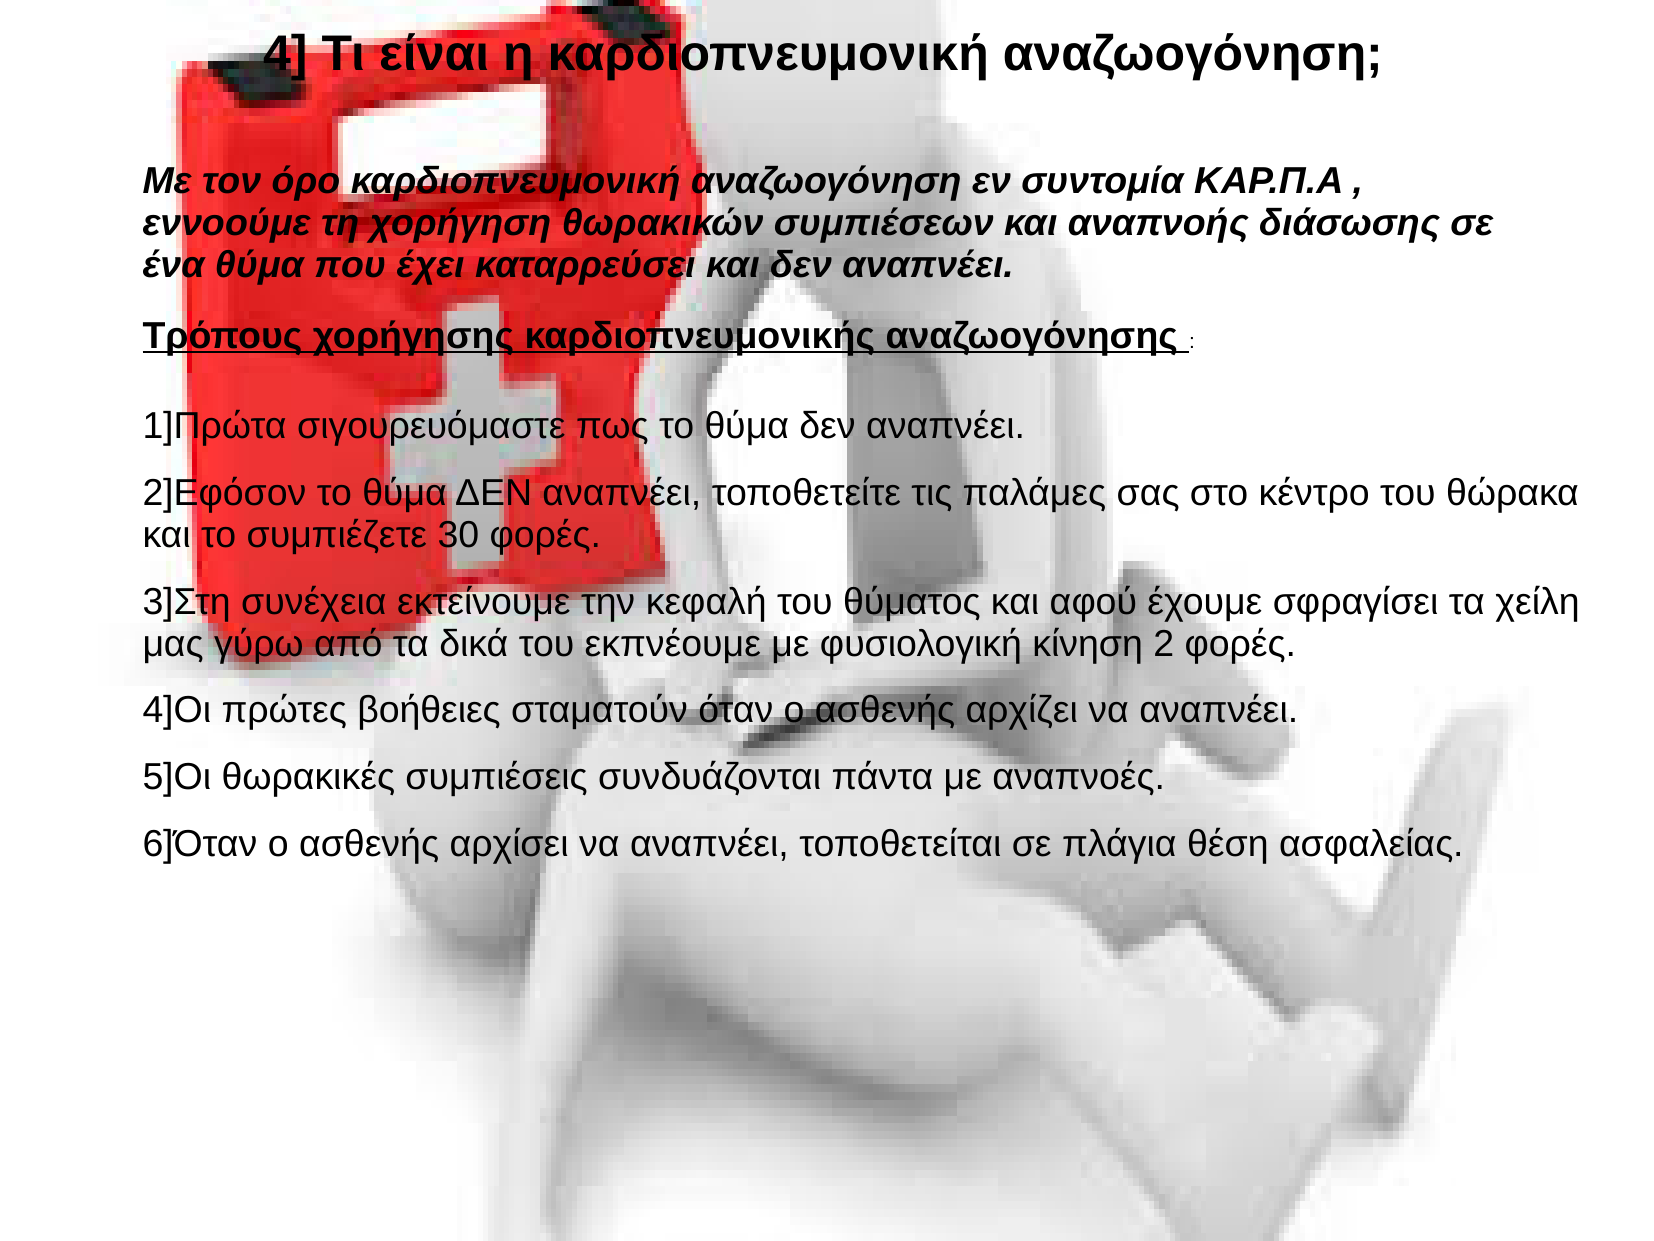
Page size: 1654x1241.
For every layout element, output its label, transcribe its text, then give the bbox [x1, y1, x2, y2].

text_box Με τον όρο καρδιοπνευμονική αναζωογόνηση εν συντομία ΚΑΡ.Π.Α , εννοούμε τη χορήγηση θωρακικών συμπιέσεων και αναπνοής διάσωσης σε ένα θύμα που έχει καταρρεύσει και δεν αναπνέει. [127, 152, 1545, 354]
picture [0, 0, 1654, 1241]
text_box Τρόπους χορήγησης καρδιοπνευμονικής αναζωογόνησης : [127, 307, 1321, 397]
text_box 4] Τι είναι η καρδιοπνευμονική αναζωογόνηση; [48, 17, 1599, 447]
text_box 1]Πρώτα σιγουρευόμαστε πως το θύμα δεν αναπνέει. 2]Εφόσον το θύμα ΔΕΝ αναπνέει, τοποθετείτε τις παλάμες σας στο κέντρο του θώρακα και το συμπιέζετε 30 φορές. 3]Στη συνέχεια εκτείνουμε την κεφαλή του θύματος και αφού έχουμε σφραγίσει τα χείλη μας γύρω από τα δικά του εκπνέουμε με φυσιολογική κίνηση 2 φορές. 4]Οι πρώτες βοήθειες σταματούν όταν ο ασθενής αρχίζει να αναπνέει. 5]Οι θωρακικές συμπιέσεις συνδυάζονται πάντα με αναπνοές. 6]Όταν ο ασθενής αρχίσει να αναπνέει, τοποθετείται σε πλάγια θέση ασφαλείας. [127, 397, 1597, 939]
